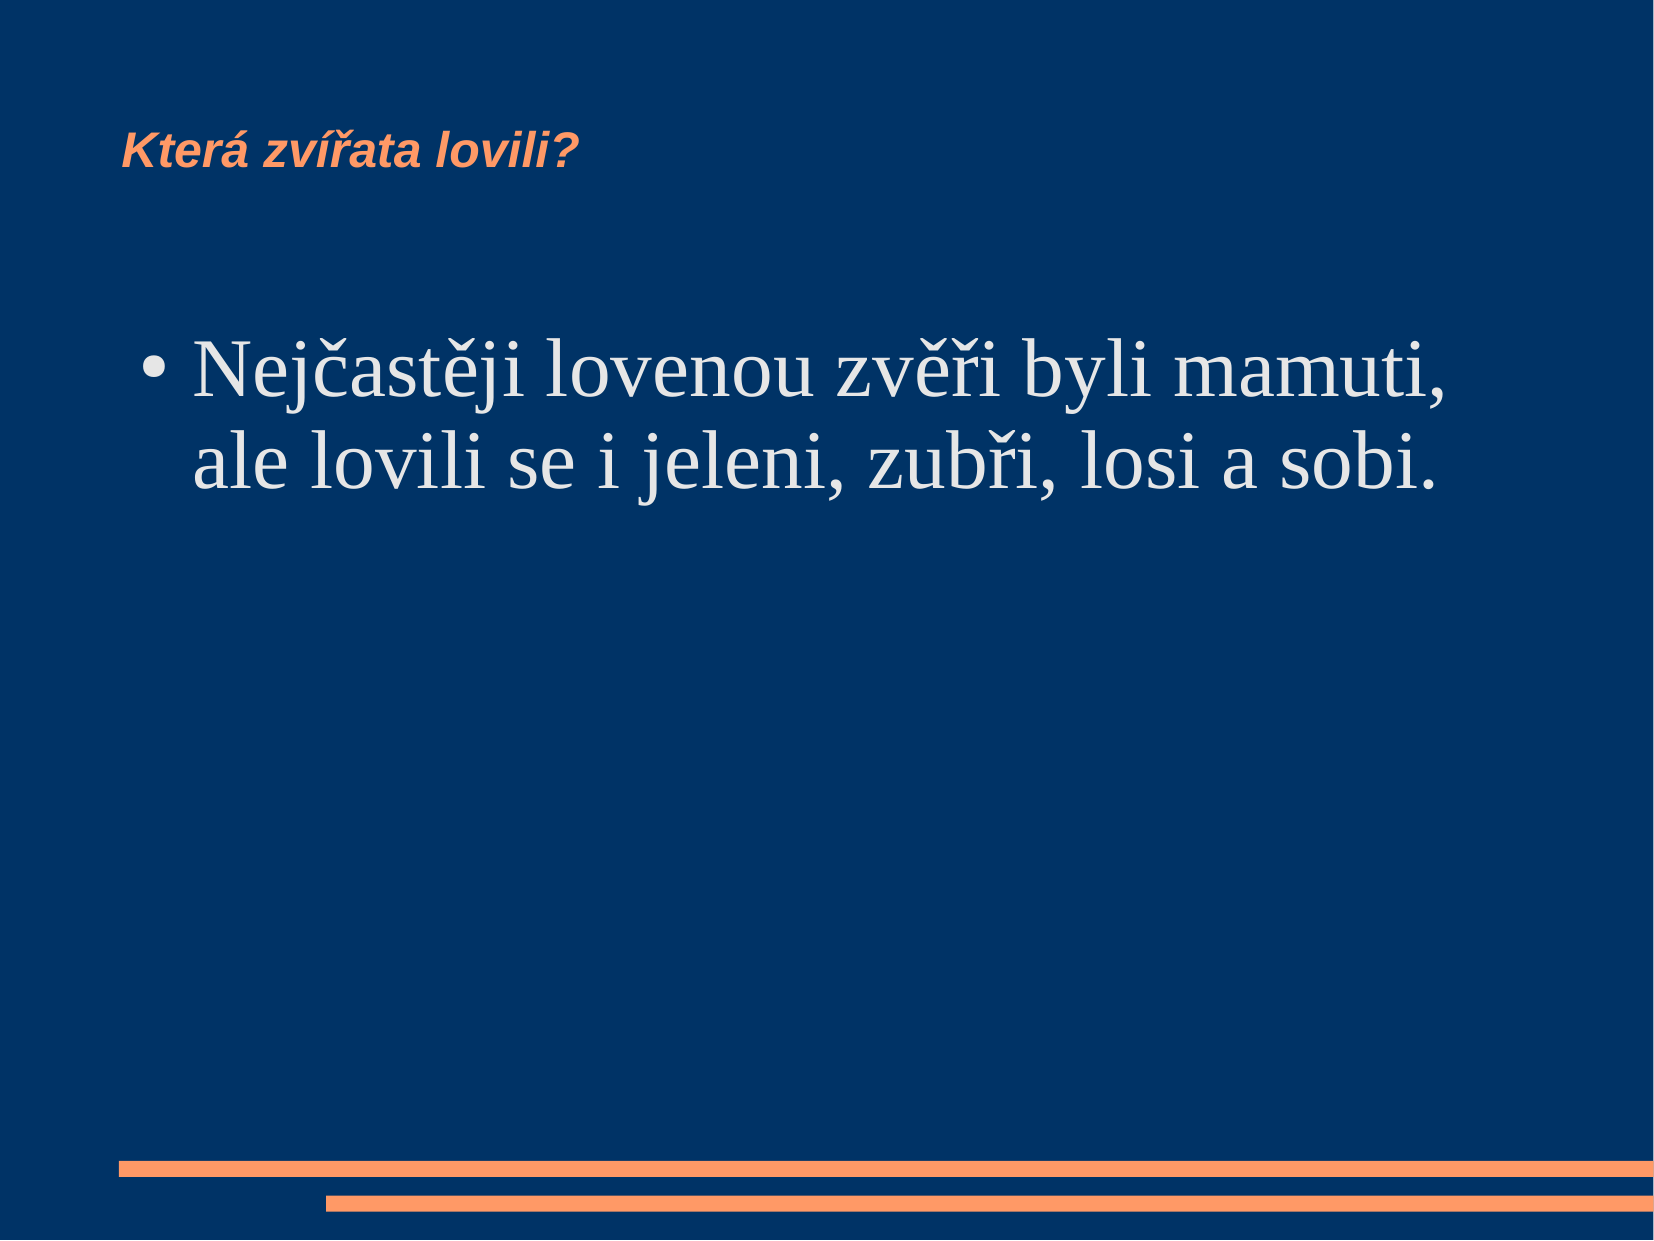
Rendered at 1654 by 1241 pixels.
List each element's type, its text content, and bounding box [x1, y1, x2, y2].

list Nejčastěji lovenou zvěři byli mamuti, ale lovili se i jeleni, zubři, losi a sobi. [121, 322, 1561, 1109]
title Která zvířata lovili? [121, 46, 1534, 254]
